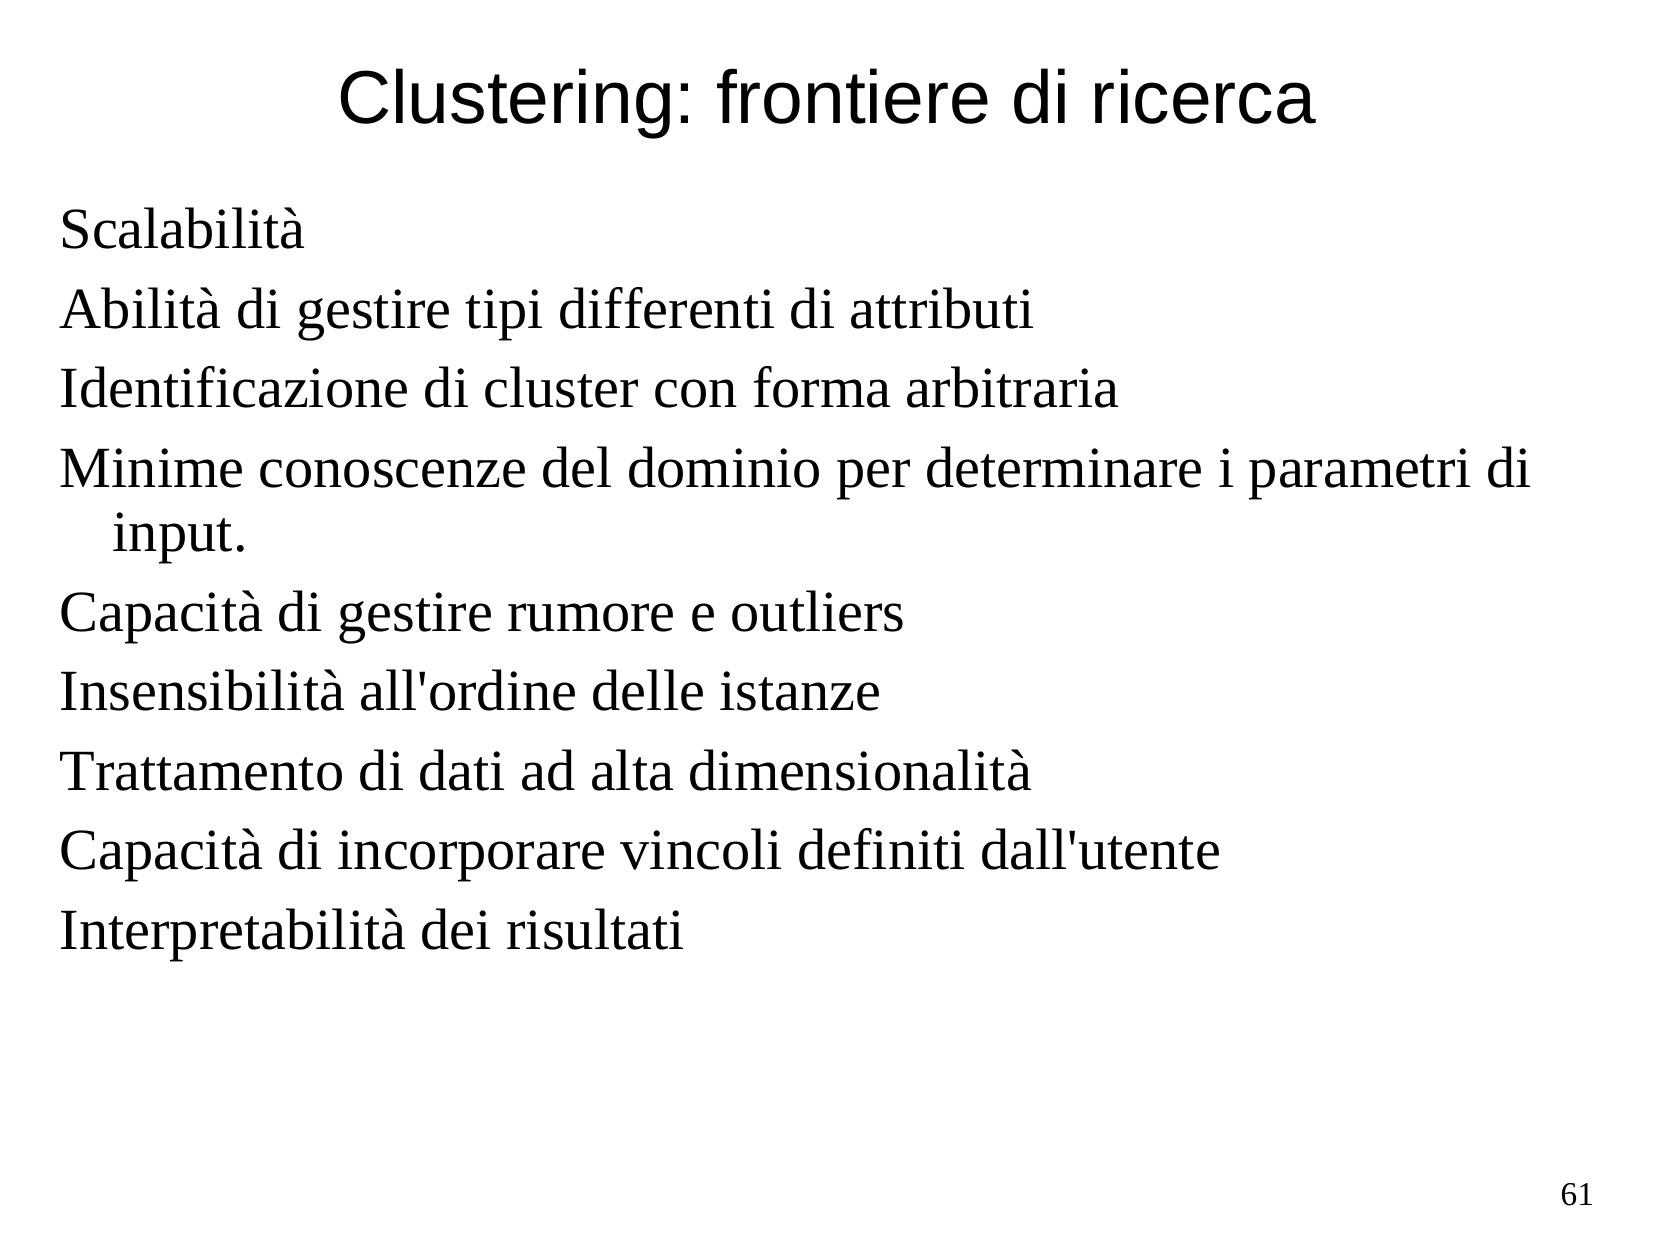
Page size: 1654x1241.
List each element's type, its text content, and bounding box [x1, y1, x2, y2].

list Scalabilità Abilità di gestire tipi differenti di attributi Identificazione di cluster con forma arbitraria Minime conoscenze del dominio per determinare i parametri di input. Capacità di gestire rumore e outliers Insensibilità all'ordine delle istanze Trattamento di dati ad alta dimensionalità Capacità di incorporare vincoli definiti dall'utente Interpretabilità dei risultati [42, 196, 1612, 1187]
title Clustering: frontiere di ricerca [37, 30, 1617, 166]
